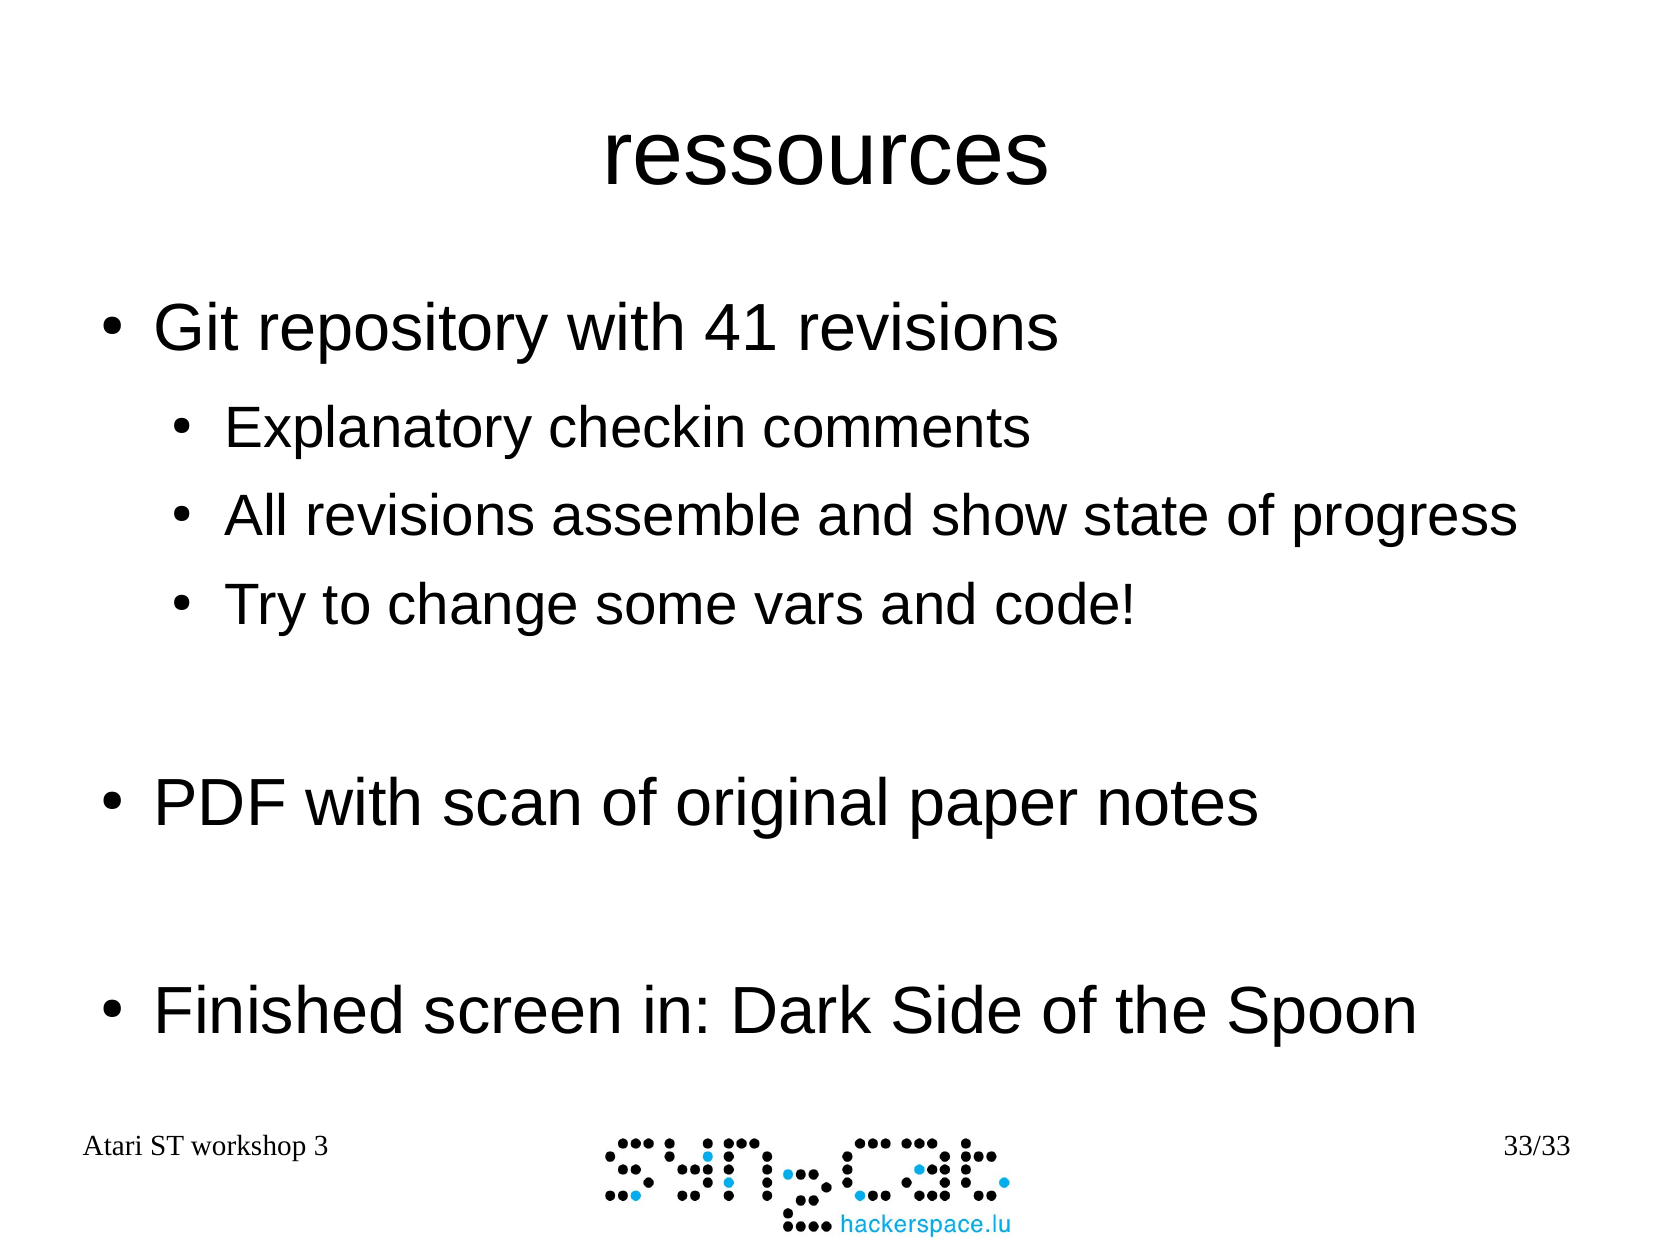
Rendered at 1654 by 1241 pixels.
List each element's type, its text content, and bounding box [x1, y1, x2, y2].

list Git repository with 41 revisions Explanatory checkin comments All revisions assemble and show state of progress Try to change some vars and code! PDF with scan of original paper notes Finished screen in: Dark Side of the Spoon [82, 290, 1571, 1109]
picture [600, 1124, 1025, 1241]
title ressources [82, 49, 1571, 257]
